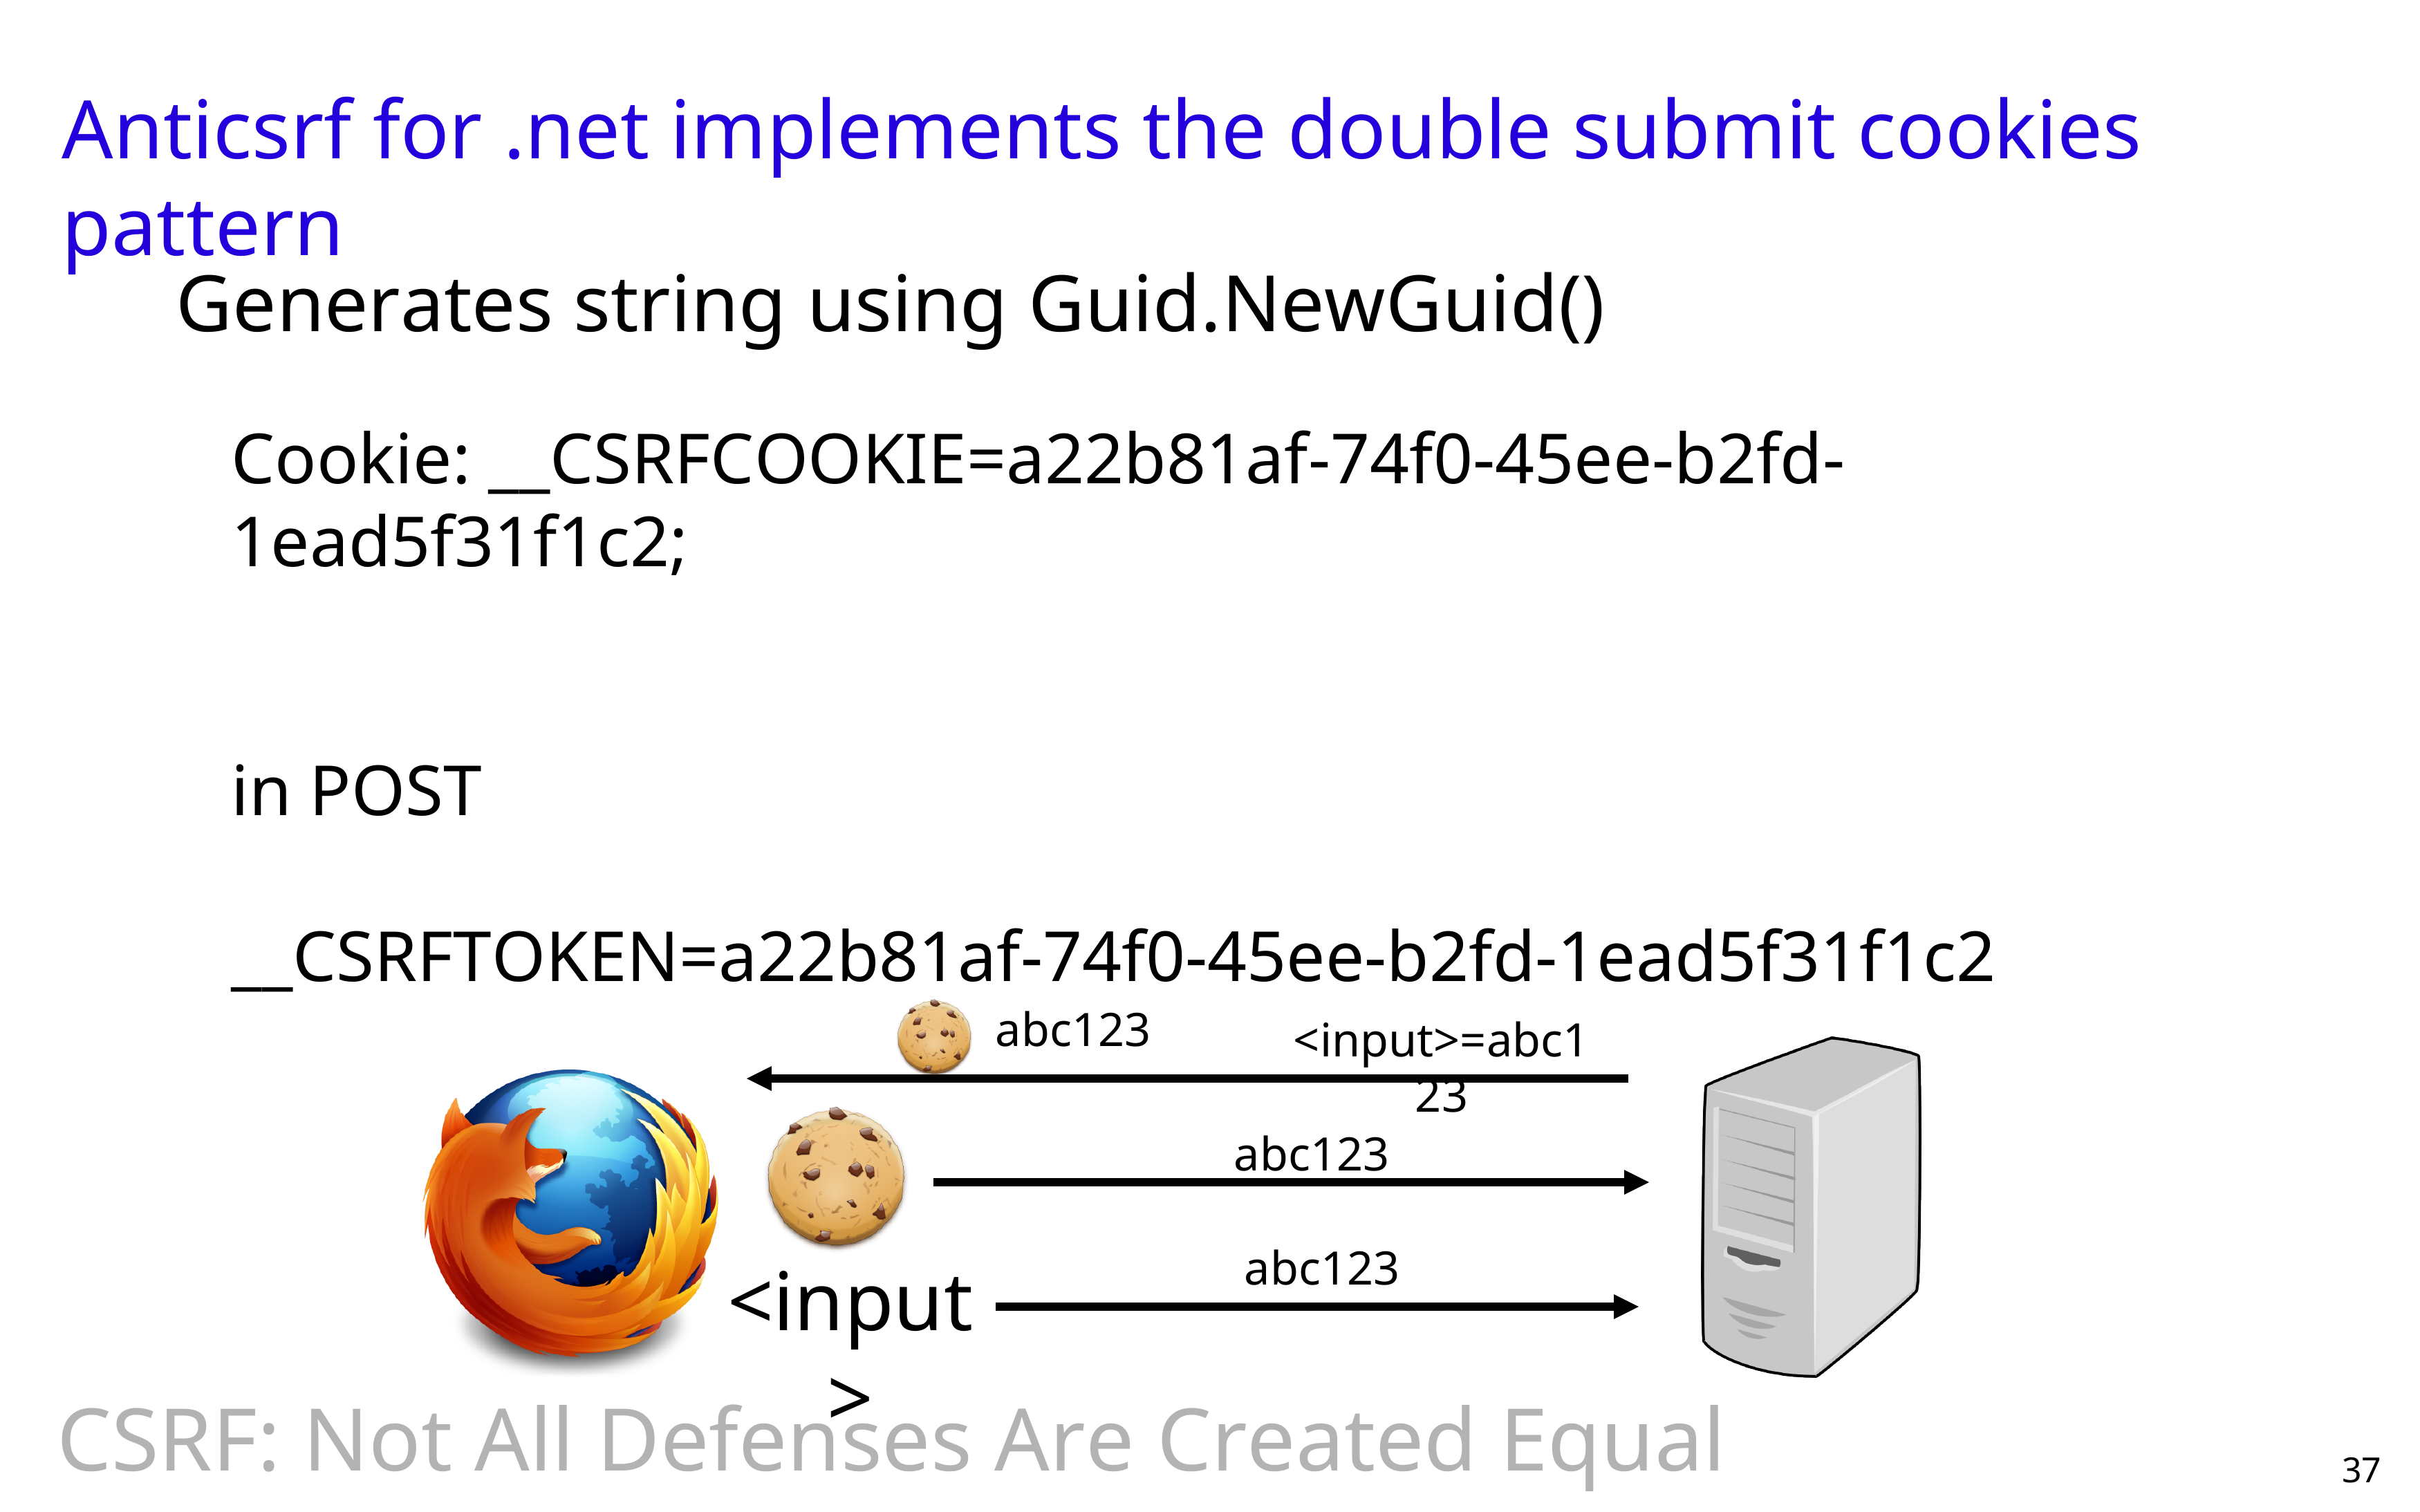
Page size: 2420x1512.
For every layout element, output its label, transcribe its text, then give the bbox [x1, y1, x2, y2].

text_box abc123 [1213, 1120, 1411, 1186]
text_box <input> [705, 1244, 996, 1352]
picture [1701, 1036, 1921, 1378]
text_box Generates string using Guid.NewGuid() [166, 249, 1702, 353]
text_box abc123 [976, 996, 1173, 1061]
picture [892, 995, 976, 1079]
picture [757, 1099, 913, 1244]
text_box abc123 [1224, 1234, 1422, 1300]
picture [415, 1068, 726, 1380]
text_box Cookie: __CSRFCOOKIE=a22b81af-74f0-45ee-b2fd-1ead5f31f1c2; in POST __CSRFTOKEN=a22b81af-74f0-45ee-b2fd-1ead5f31f1c2 [221, 409, 2223, 949]
text_box Anticsrf for .net implements the double submit cookies pattern [52, 73, 2293, 180]
text_box <number> [2334, 1443, 2390, 1497]
text_box <input>=abc123 [1276, 1006, 1608, 1072]
